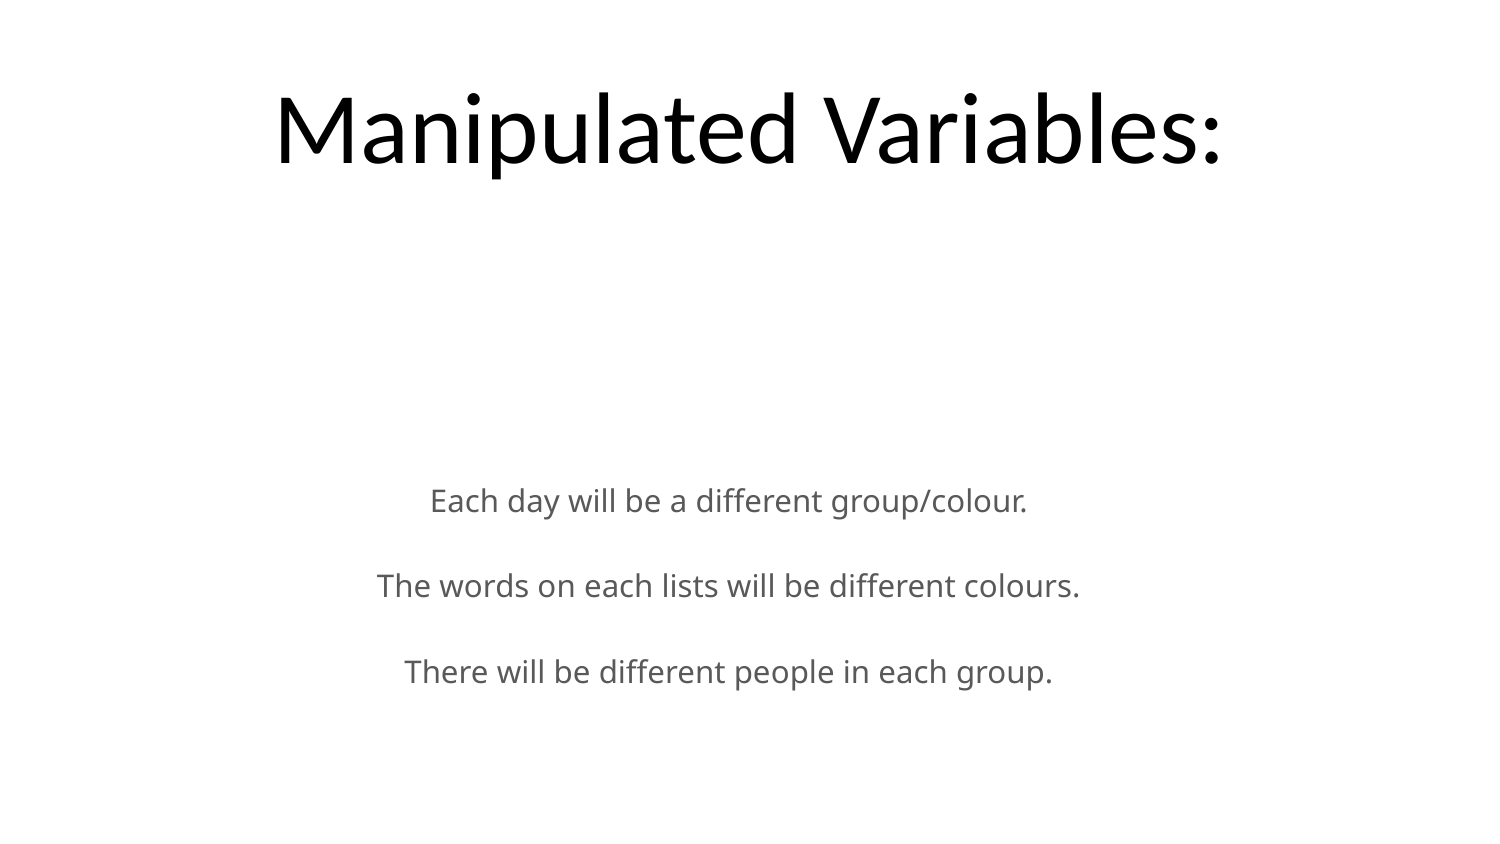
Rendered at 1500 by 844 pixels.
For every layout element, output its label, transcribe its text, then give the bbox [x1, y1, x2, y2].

title Manipulated Variables: [51, 70, 1449, 408]
subtitle Each day will be a different group/colour. The words on each lists will be different colours. There will be different people in each group. [30, 463, 1429, 832]
